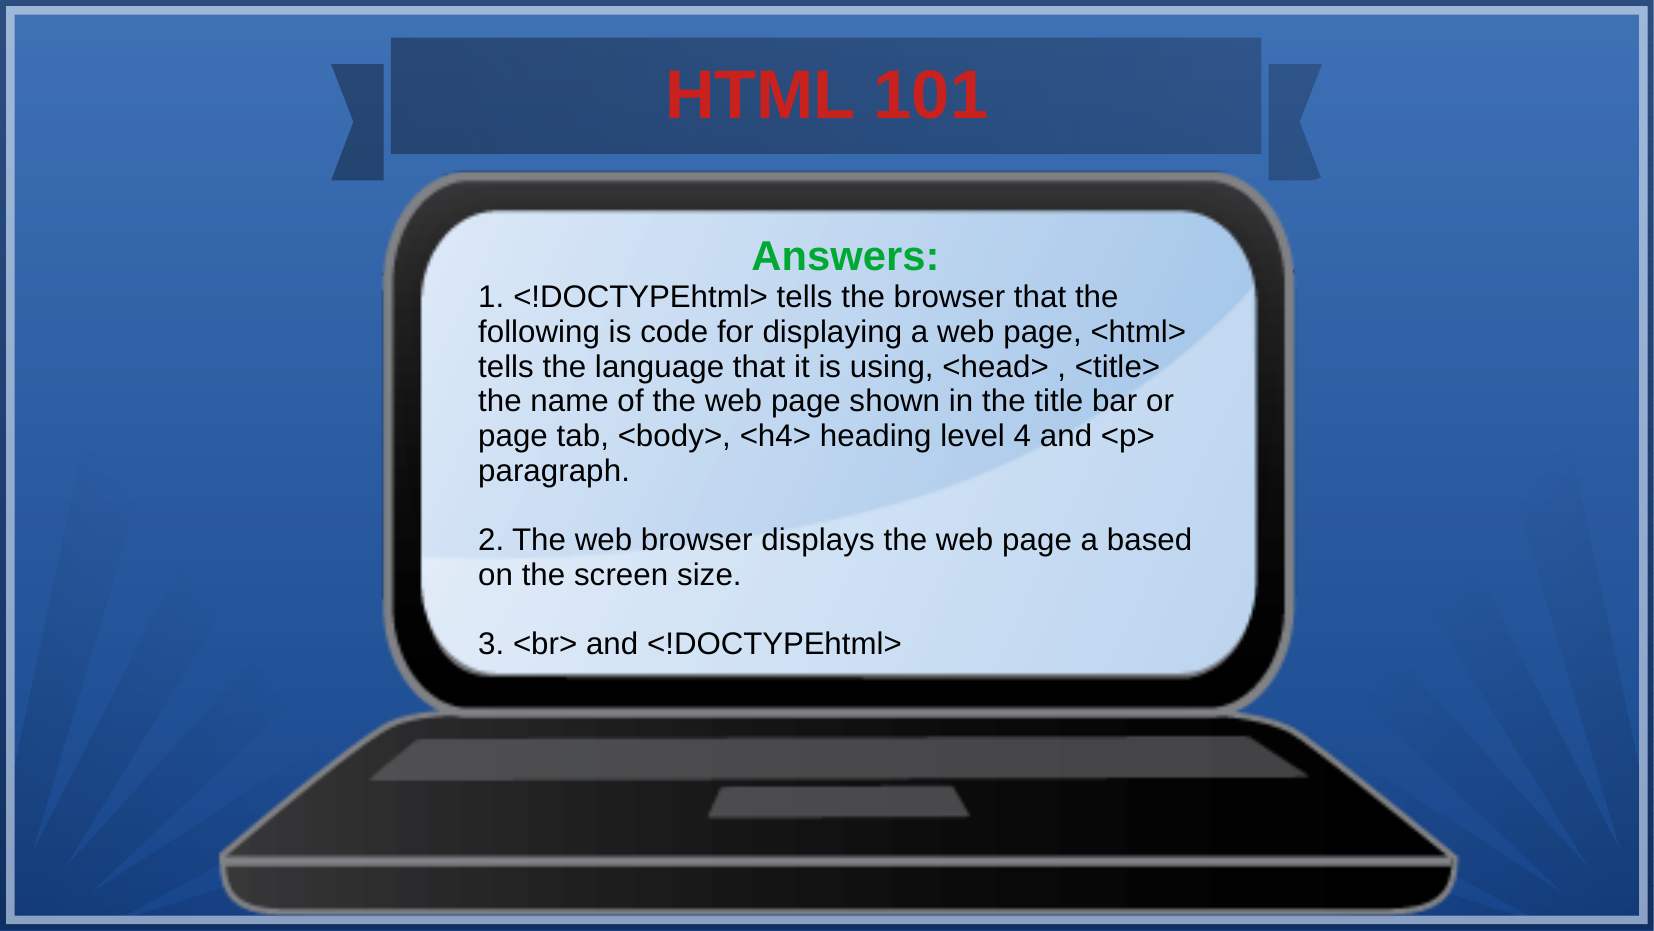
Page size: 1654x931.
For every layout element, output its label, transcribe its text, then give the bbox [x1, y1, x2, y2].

picture [164, 119, 1514, 931]
subtitle Answers: 1. <!DOCTYPEhtml> tells the browser that the following is code for displaying a web page, <html> tells the language that it is using, <head> , <title> the name of the web page shown in the title bar or page tab, <body>, <h4> heading level 4 and <p> paragraph. 2. The web browser displays the web page a based on the screen size. 3. <br> and <!DOCTYPEhtml> [478, 233, 1213, 662]
title HTML 101 [389, 35, 1264, 154]
